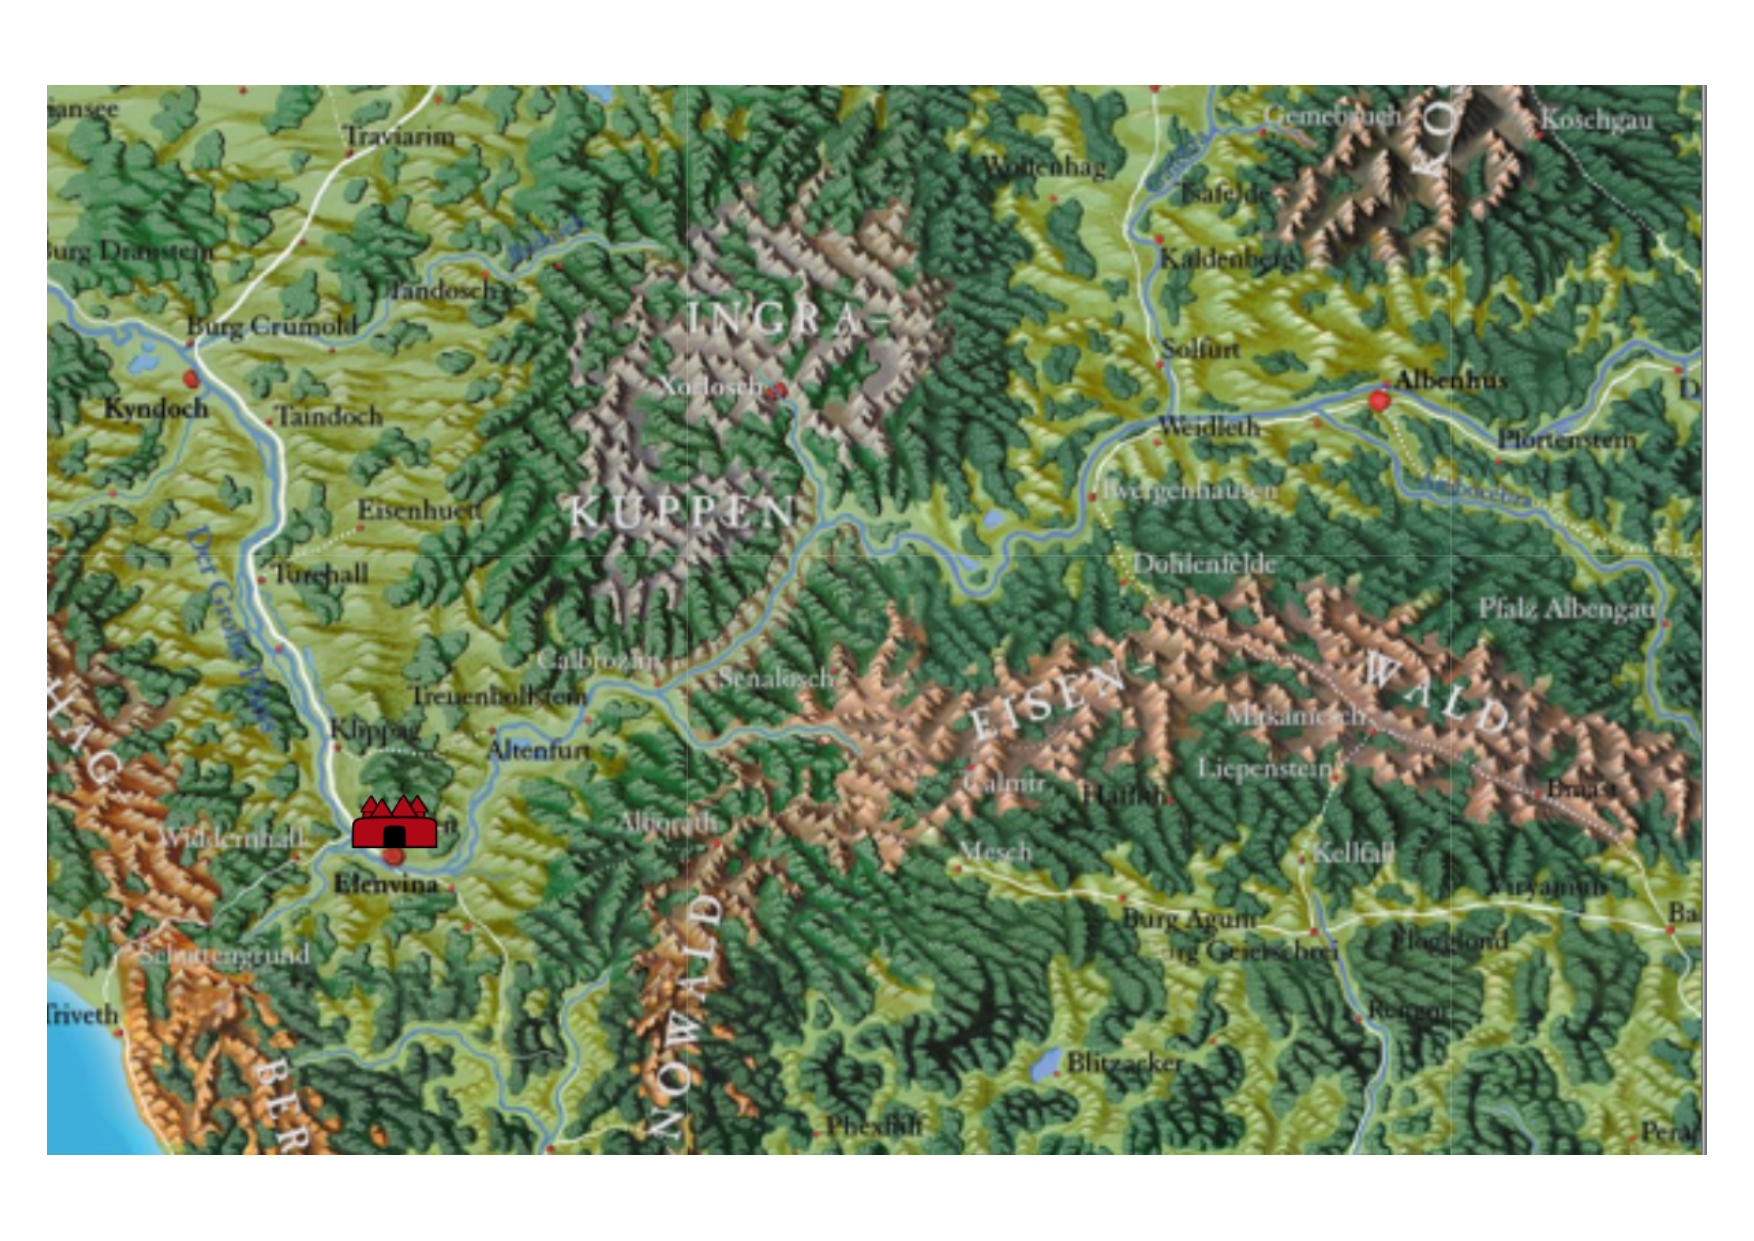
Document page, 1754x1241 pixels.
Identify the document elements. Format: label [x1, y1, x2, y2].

picture [47, 85, 1707, 1156]
